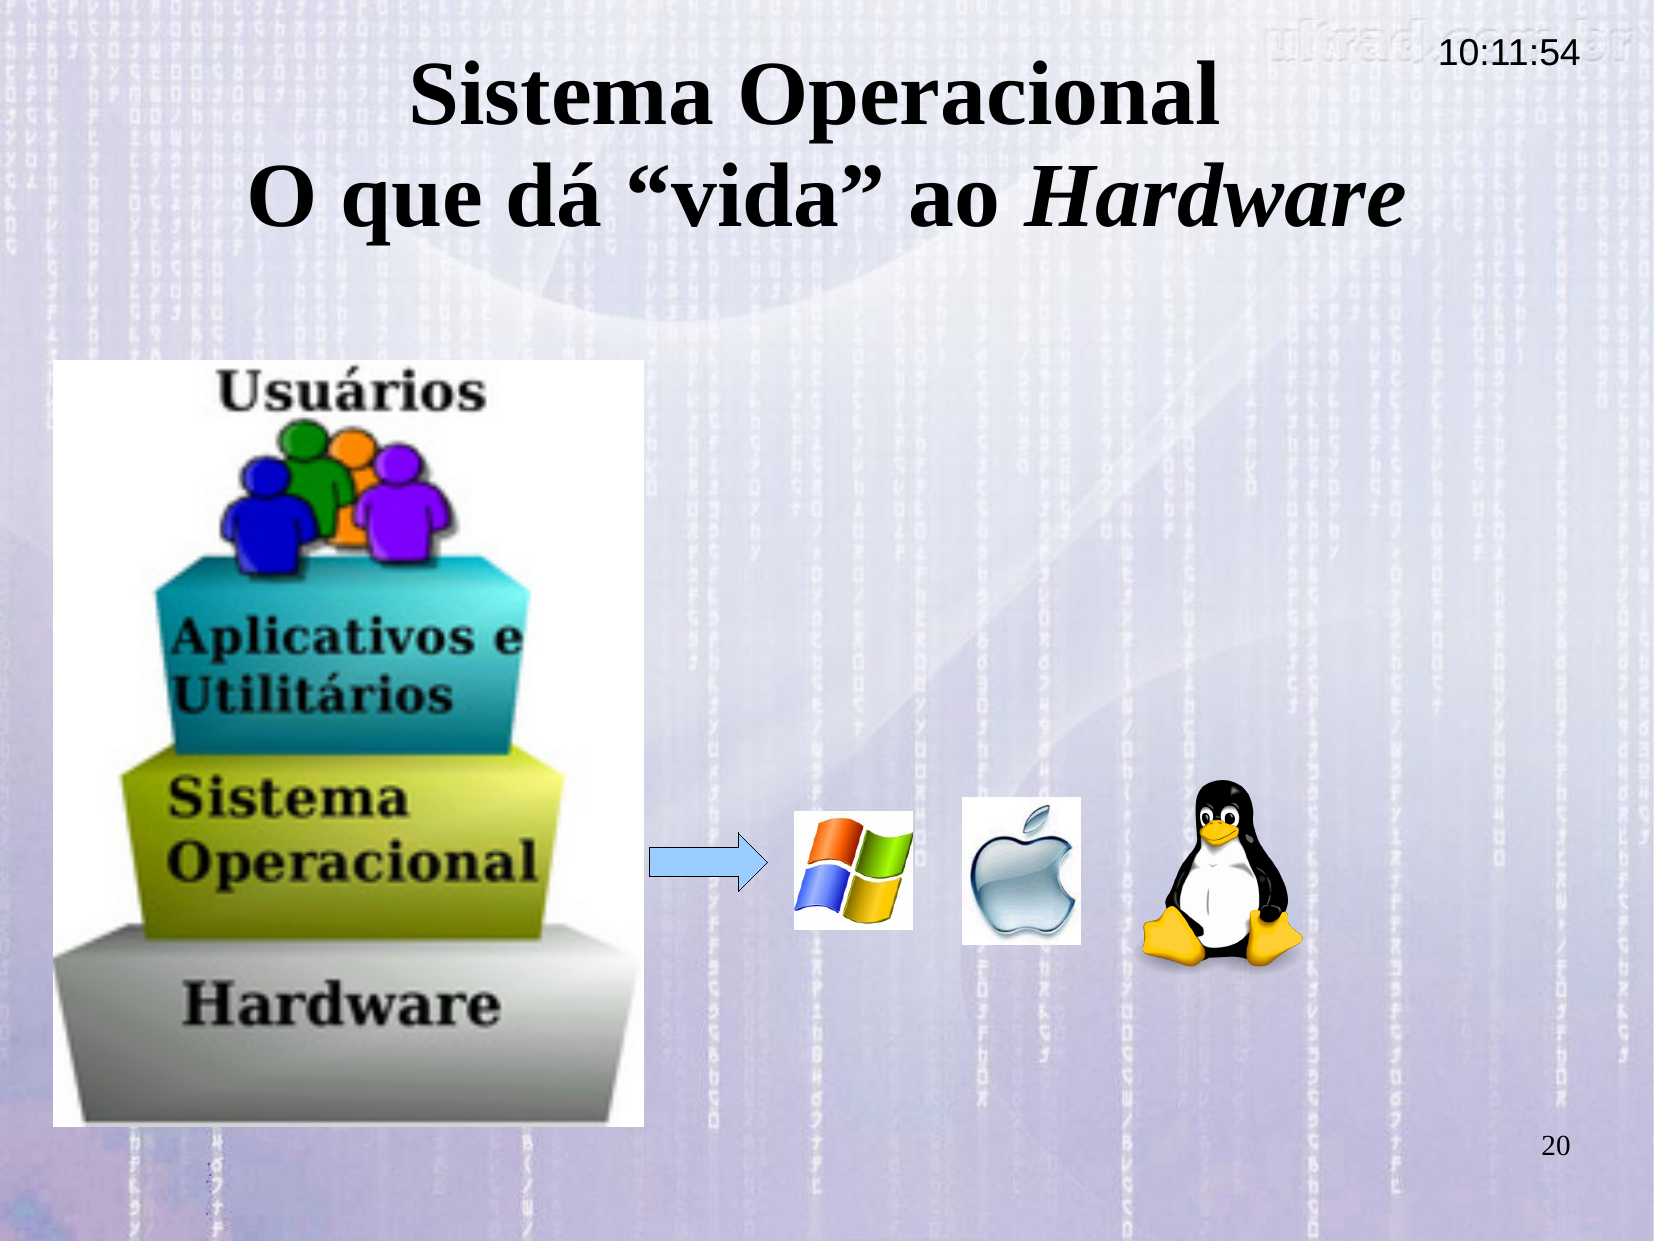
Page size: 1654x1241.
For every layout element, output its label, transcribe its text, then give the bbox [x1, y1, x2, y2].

text_box [649, 832, 768, 892]
text_box 10:53:36 [1423, 23, 1631, 94]
text_box Sistema Operacional O que dá “vida” ao Hardware [29, 35, 1625, 291]
picture [0, 0, 1654, 1241]
